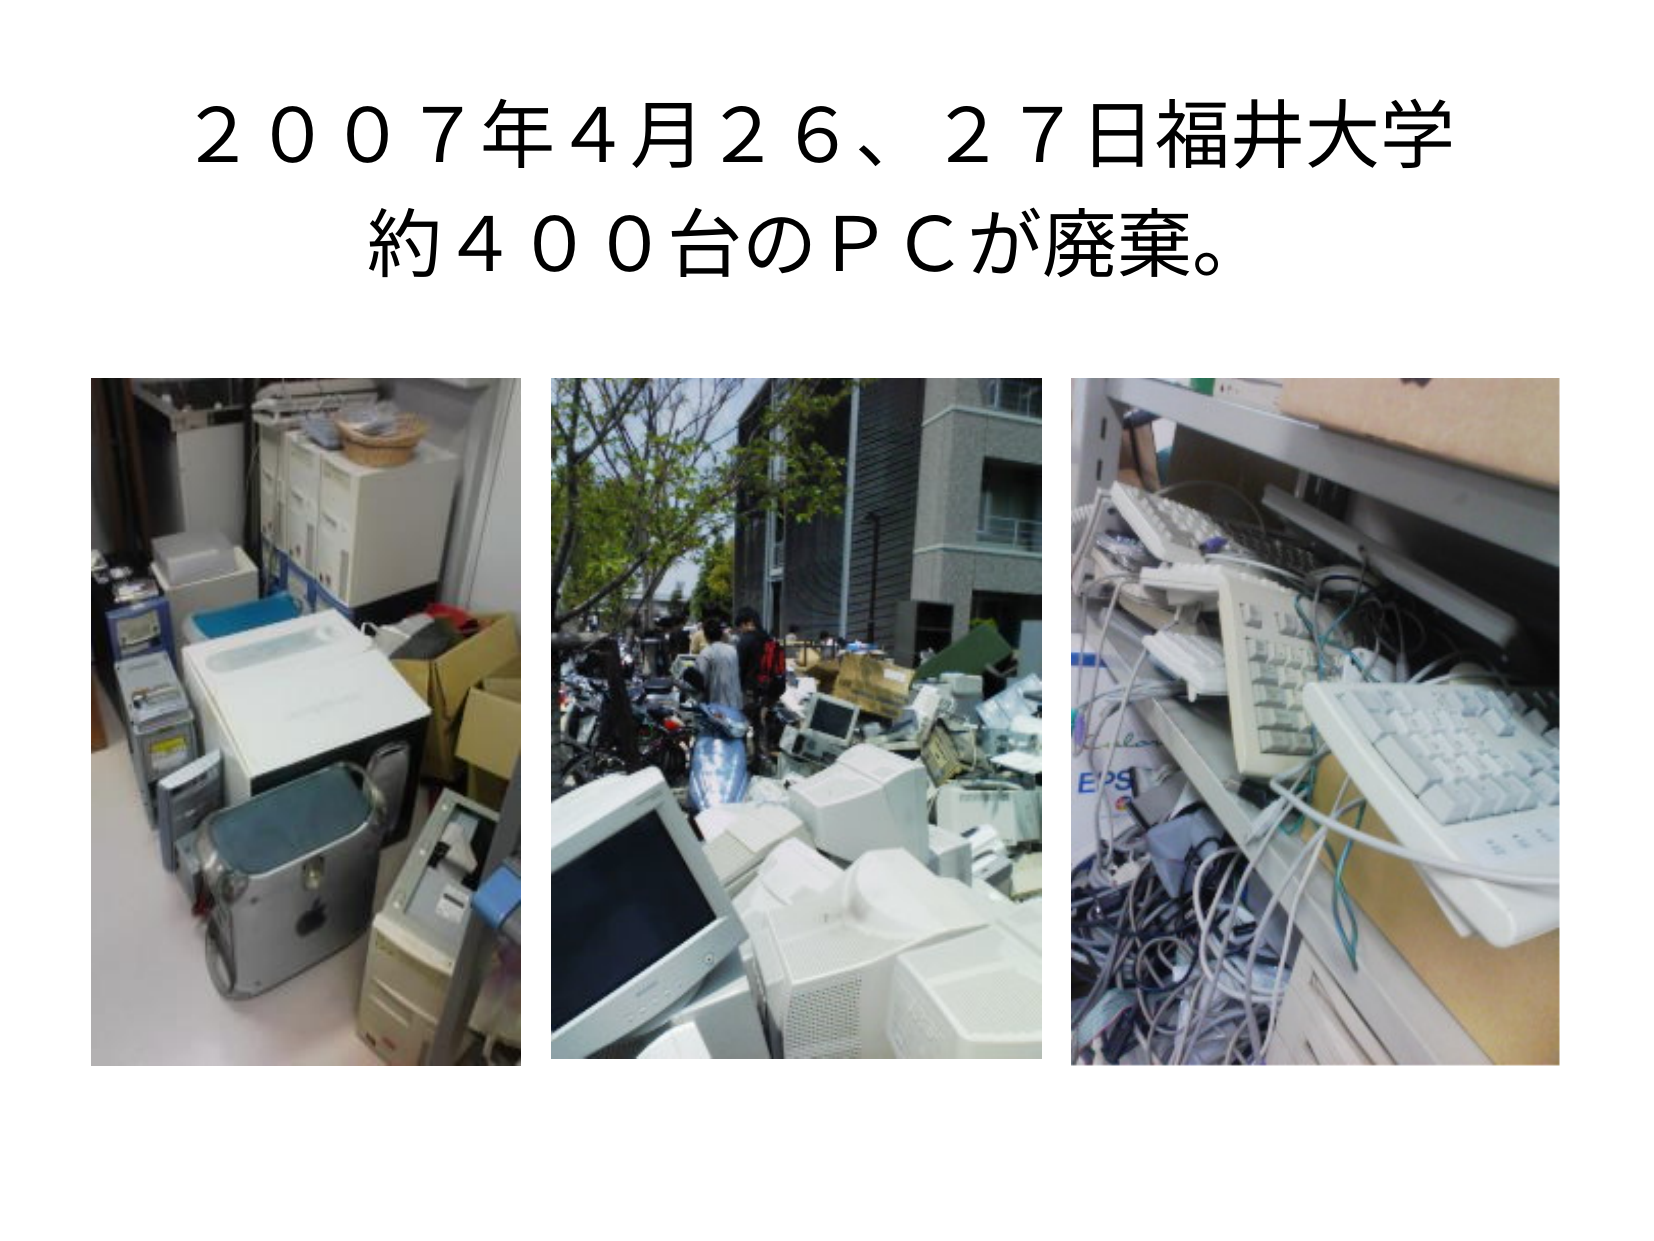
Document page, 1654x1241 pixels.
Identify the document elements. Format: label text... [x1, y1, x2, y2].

title ２００７年４月２６、２７日福井大学 約４００台のＰＣが廃棄。 [73, 105, 1562, 396]
picture [91, 378, 521, 1066]
picture [551, 378, 1042, 1059]
picture [1071, 378, 1562, 1068]
